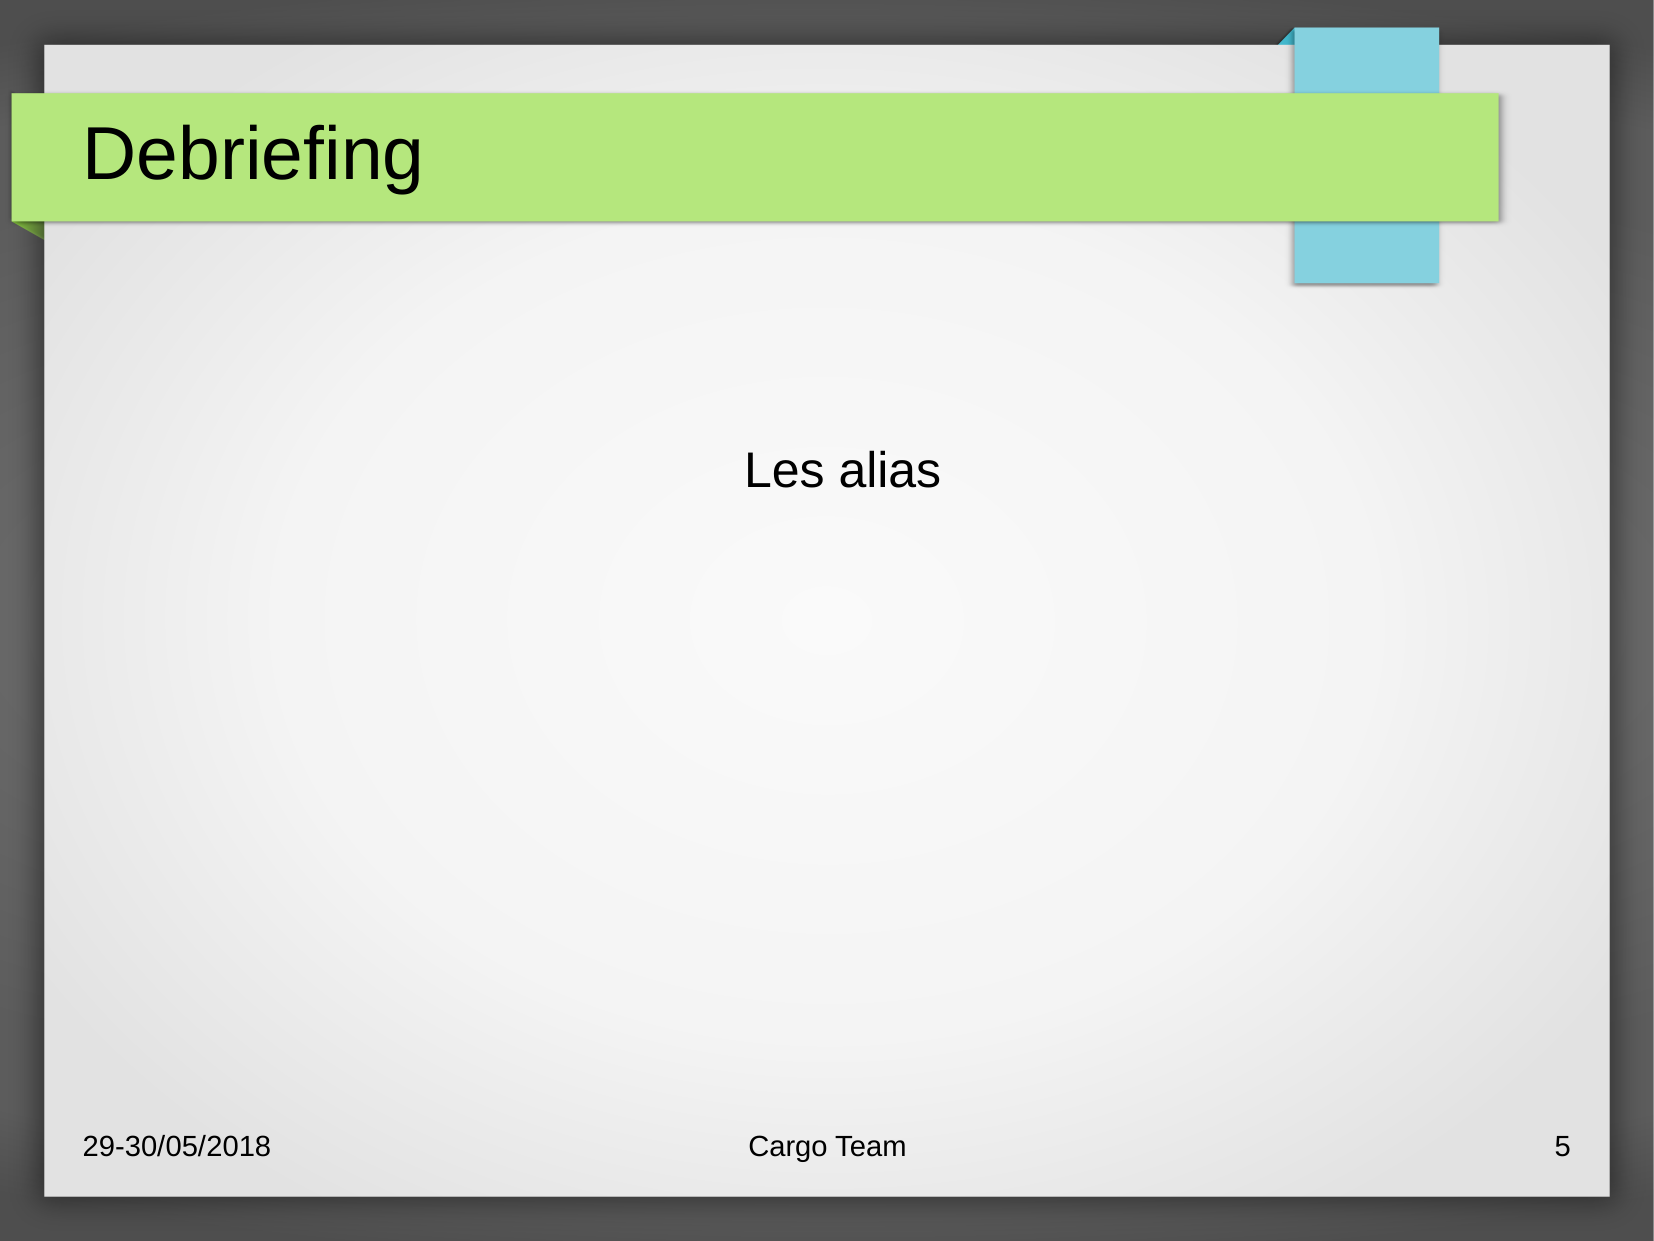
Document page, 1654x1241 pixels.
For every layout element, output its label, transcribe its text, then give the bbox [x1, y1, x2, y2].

picture [0, 0, 1654, 1241]
title Debriefing [82, 94, 1264, 213]
text_box Les alias [120, 435, 1531, 533]
